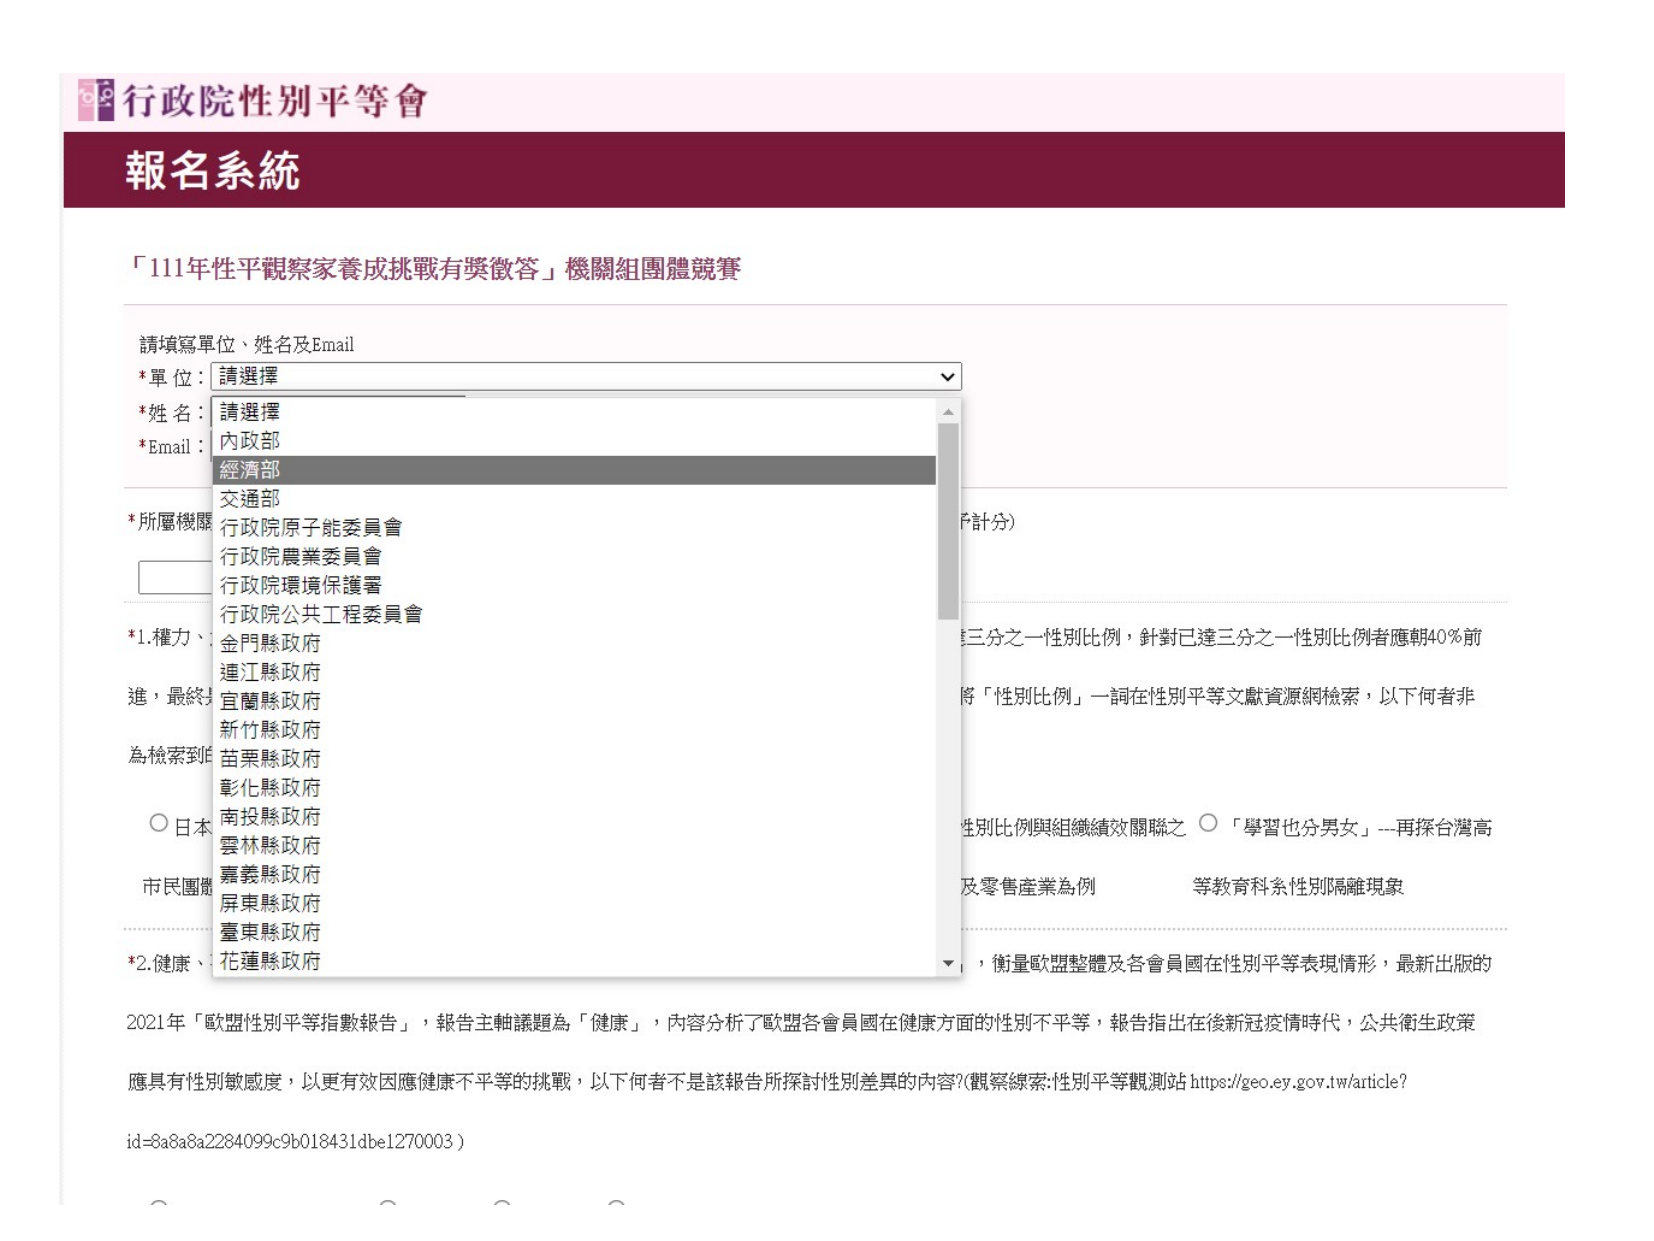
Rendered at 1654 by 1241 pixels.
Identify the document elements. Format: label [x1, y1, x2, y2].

picture [59, 73, 1565, 1205]
